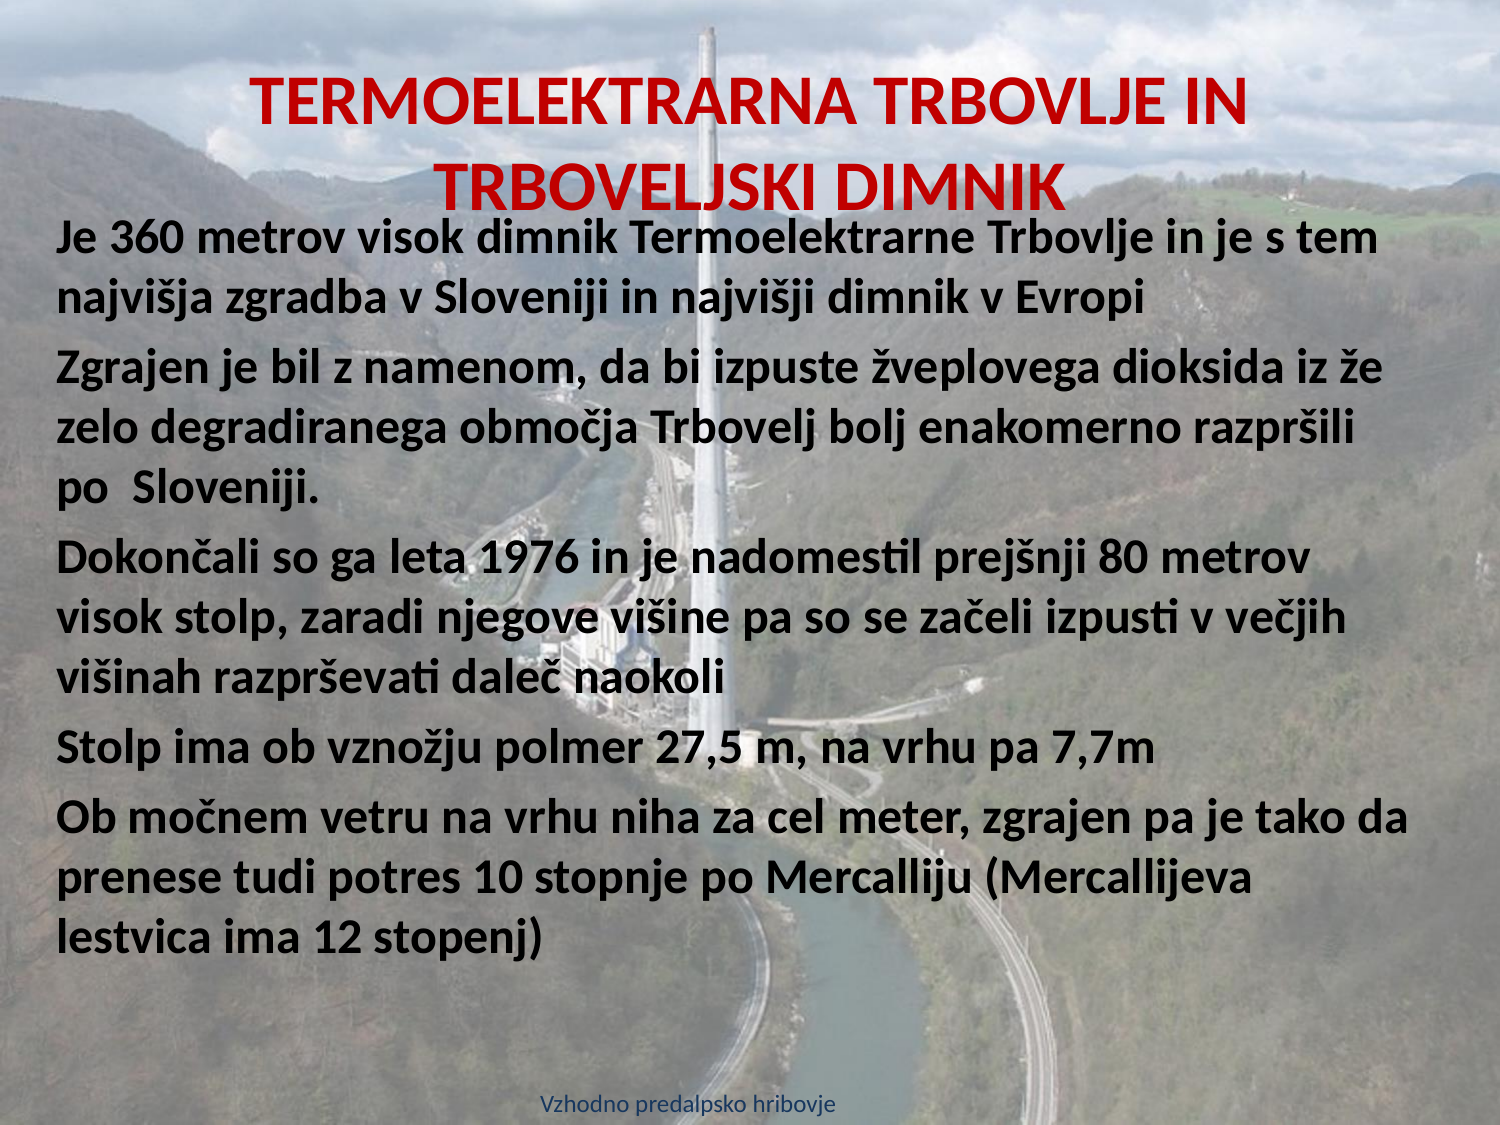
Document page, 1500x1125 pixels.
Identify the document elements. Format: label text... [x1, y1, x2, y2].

picture [0, 0, 1500, 1125]
title Termoelektrarna Trbovlje in Trboveljski dimnik [75, 45, 1425, 196]
text_box Vzhodno predalpsko hribovje [525, 1079, 927, 1125]
list Je 360 metrov visok dimnik Termoelektrarne Trbovlje in je s tem najvišja zgradba v Sloveniji in najvišji dimnik v Evropi Zgrajen je bil z namenom, da bi izpuste žveplovega dioksida iz že zelo degradiranega območja Trbovelj bolj enakomerno razpršili po Sloveniji. Dokončali so ga leta 1976 in je nadomestil prejšnji 80 metrov visok stolp, zaradi njegove višine pa so se začeli izpusti v večjih višinah razprševati daleč naokoli Stolp ima ob vznožju polmer 27,5 m, na vrhu pa 7,7m Ob močnem vetru na vrhu niha za cel meter, zgrajen pa je tako da prenese tudi potres 10 stopnje po Mercalliju (Mercallijeva lestvica ima 12 stopenj) [41, 196, 1425, 1005]
